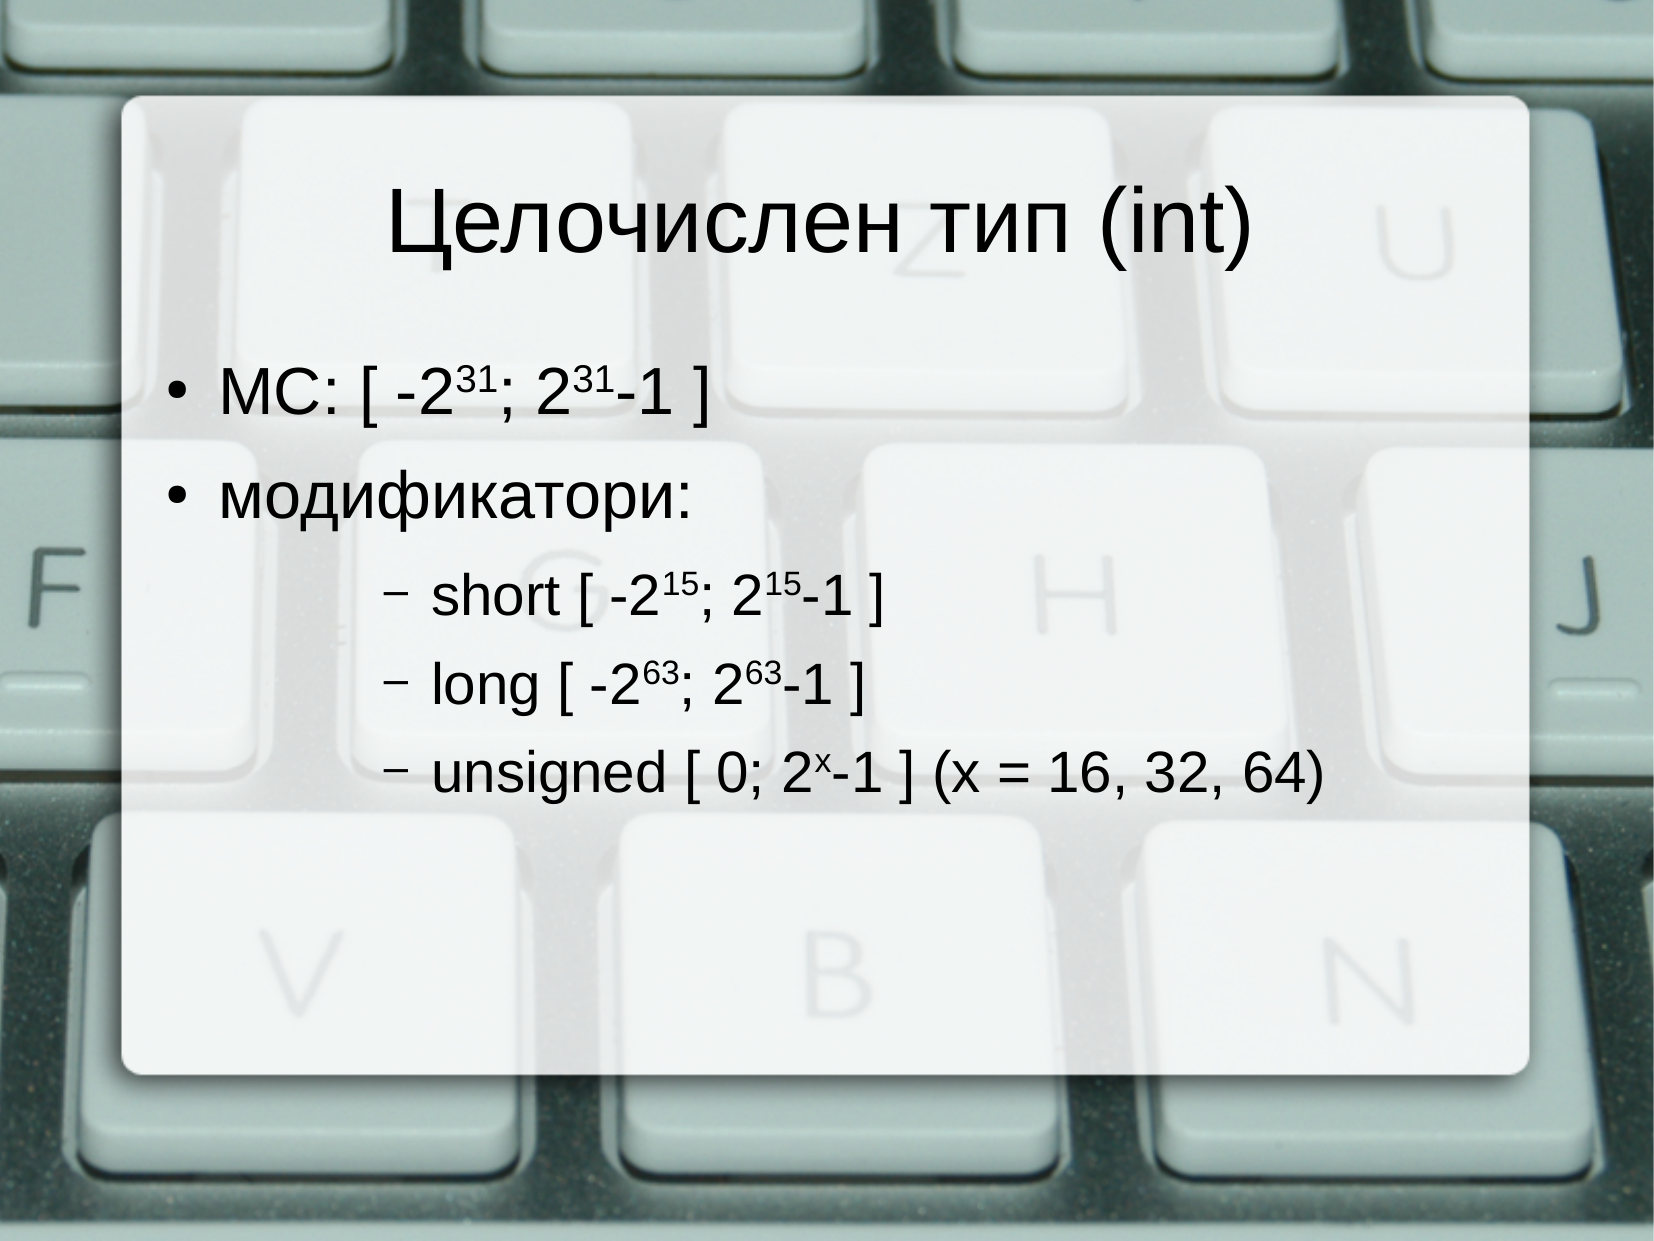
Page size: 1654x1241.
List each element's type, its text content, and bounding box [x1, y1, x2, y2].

picture [0, 0, 1654, 1241]
title Целочислен тип (int) [135, 117, 1506, 325]
list МС: [ -231; 231-1 ] модификатори: short [ -215; 215-1 ] long [ -263; 263-1 ] unsigned [ 0; 2x-1 ] (x = 16, 32, 64) [147, 354, 1506, 1074]
